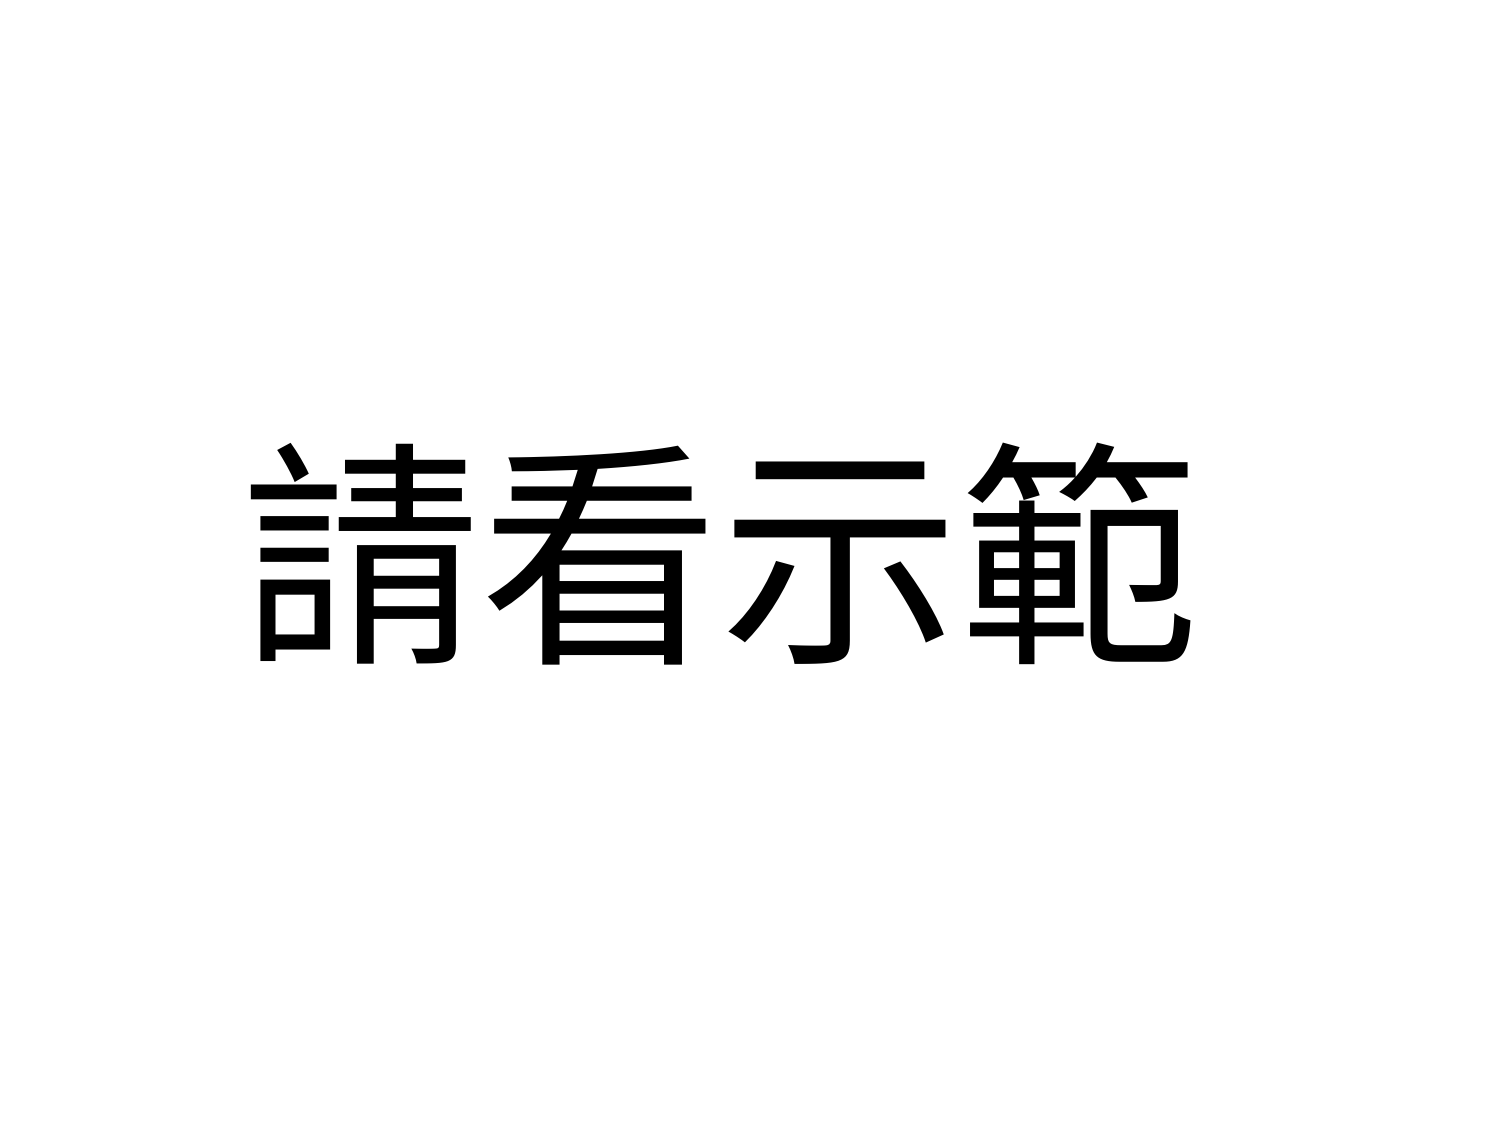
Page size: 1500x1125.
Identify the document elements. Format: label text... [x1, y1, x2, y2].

text_box 請看示範 [88, 398, 1353, 702]
